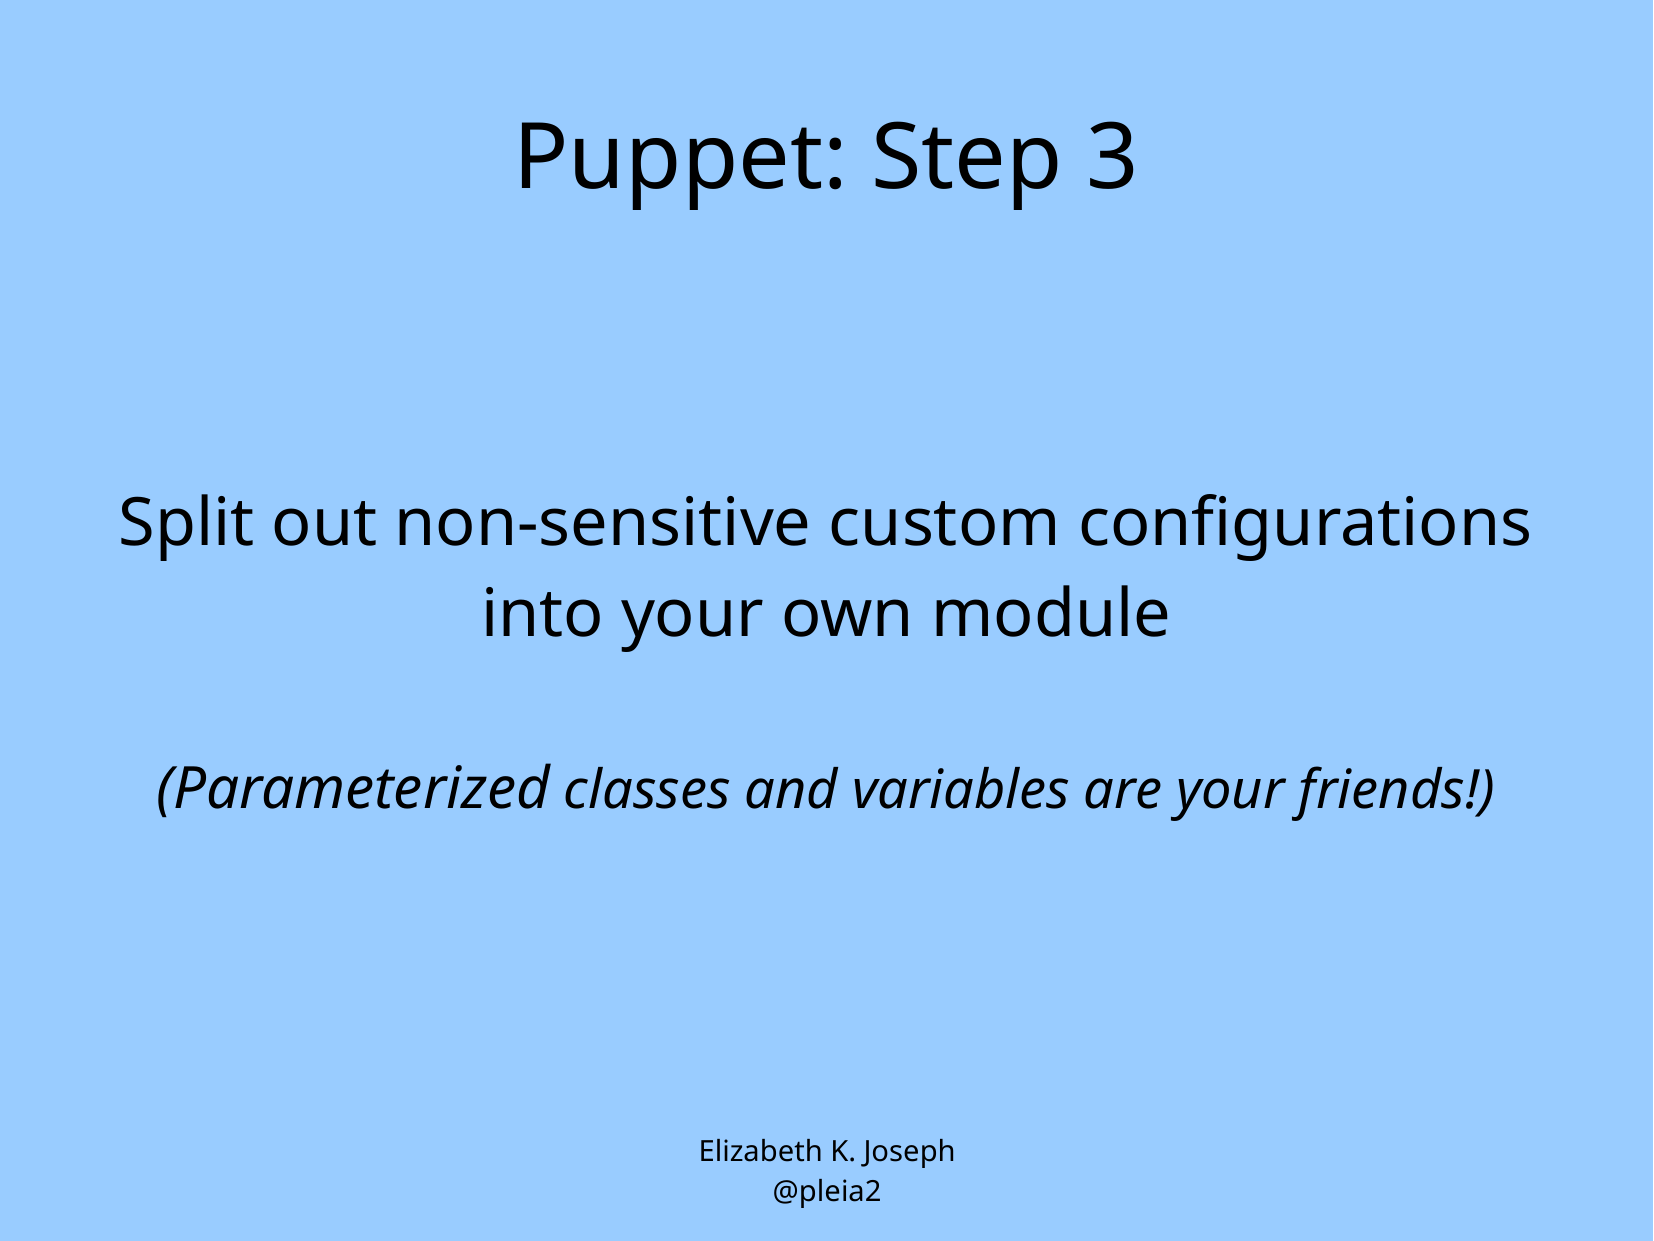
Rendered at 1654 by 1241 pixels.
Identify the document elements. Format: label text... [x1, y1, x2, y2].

subtitle Split out non-sensitive custom configurations into your own module (Parameterized classes and variables are your friends!) [82, 290, 1571, 1010]
title Puppet: Step 3 [82, 49, 1571, 257]
